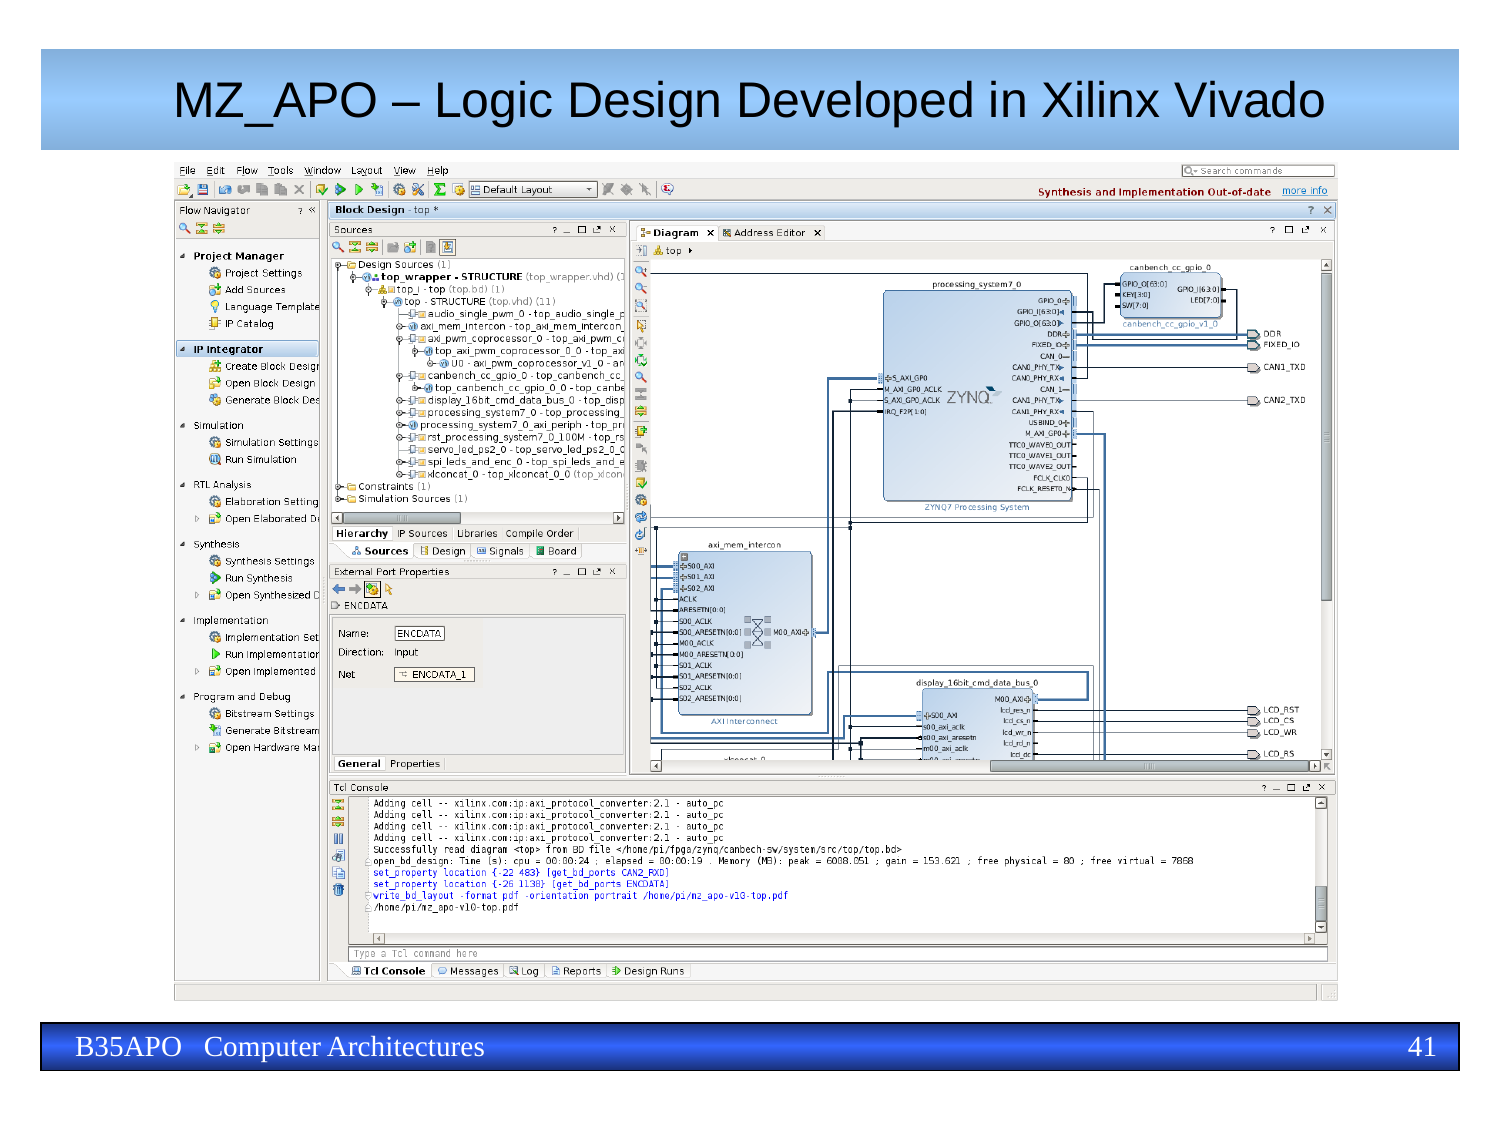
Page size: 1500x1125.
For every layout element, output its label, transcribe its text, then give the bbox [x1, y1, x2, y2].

picture [174, 162, 1338, 1001]
title MZ_APO – Logic Design Developed in Xilinx Vivado [41, 49, 1459, 150]
